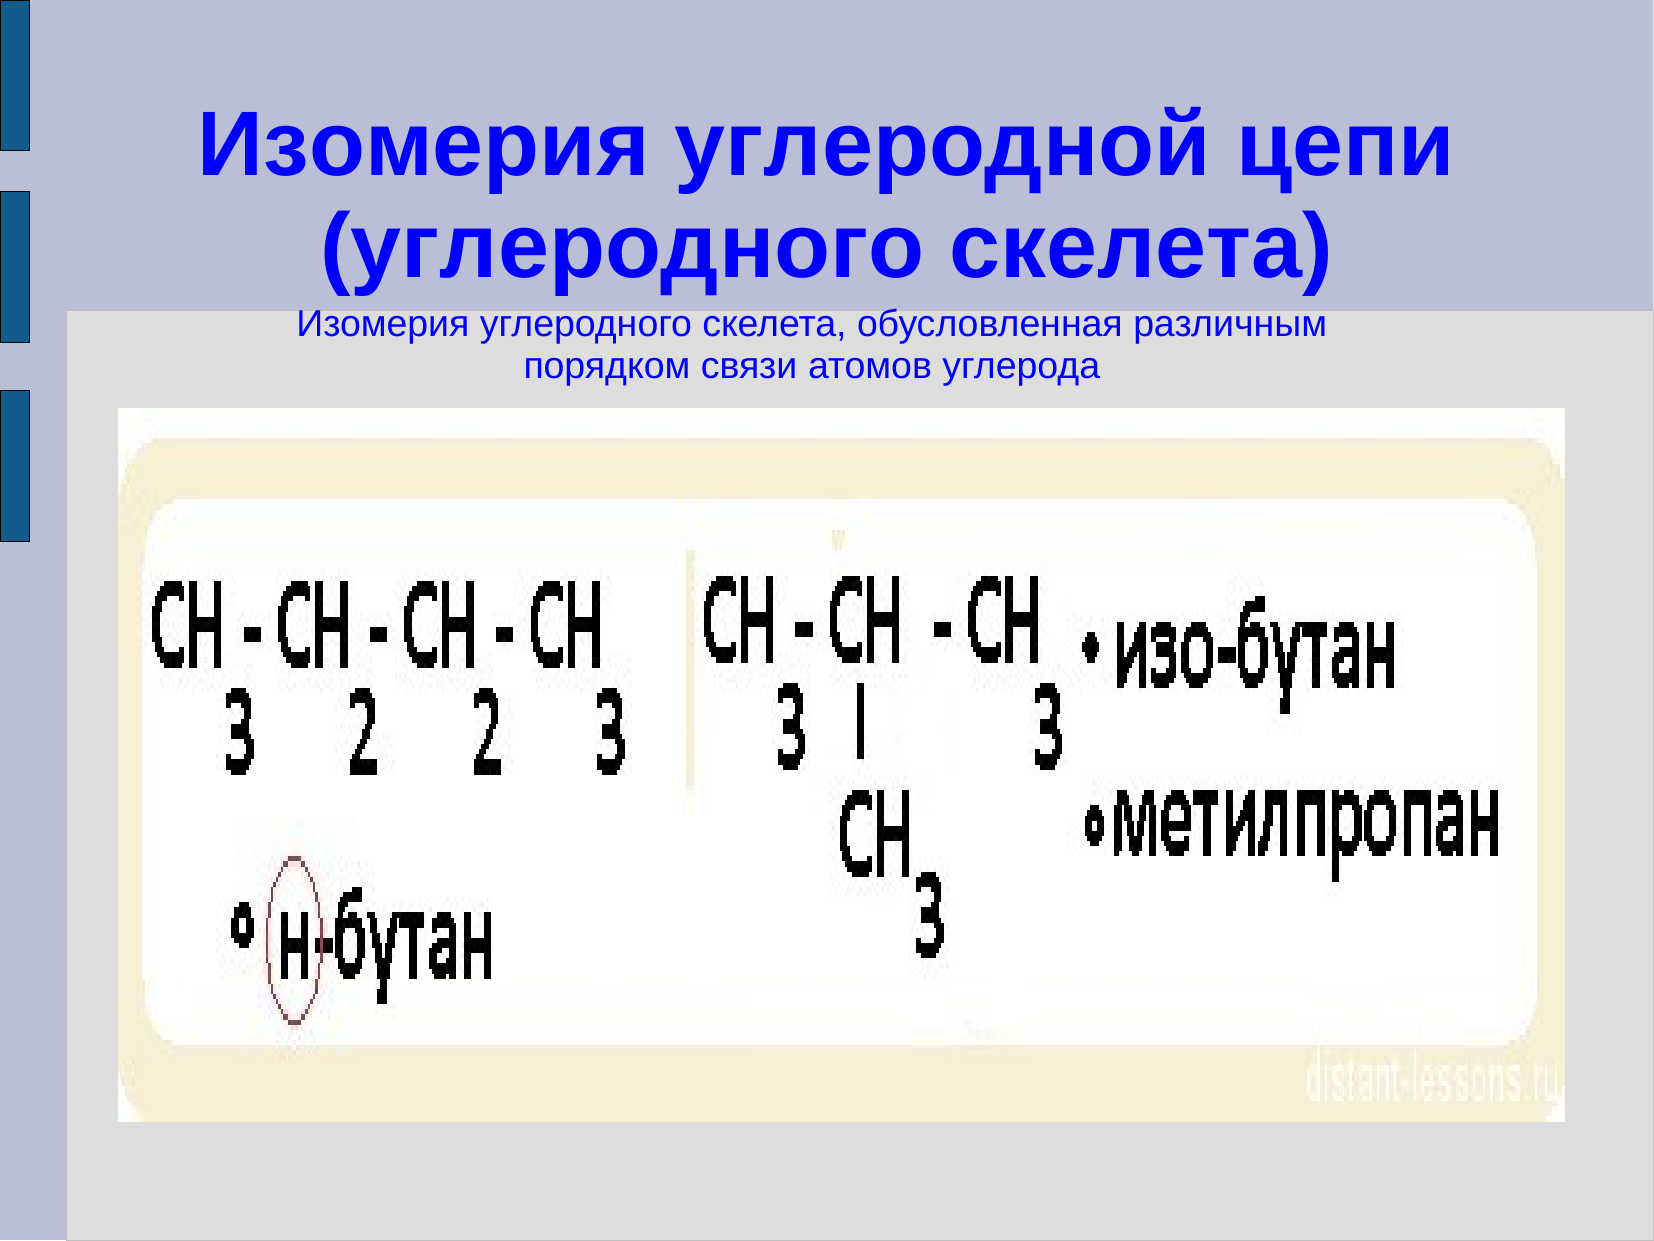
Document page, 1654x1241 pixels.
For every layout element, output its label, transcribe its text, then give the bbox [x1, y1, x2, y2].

picture [118, 408, 1565, 1123]
title Изомерия углеродной цепи (углеродного скелета) [121, 91, 1534, 299]
text_box Изомерия углеродного скелета, обусловленная различным порядком связи атомов углерода [206, 295, 1418, 408]
